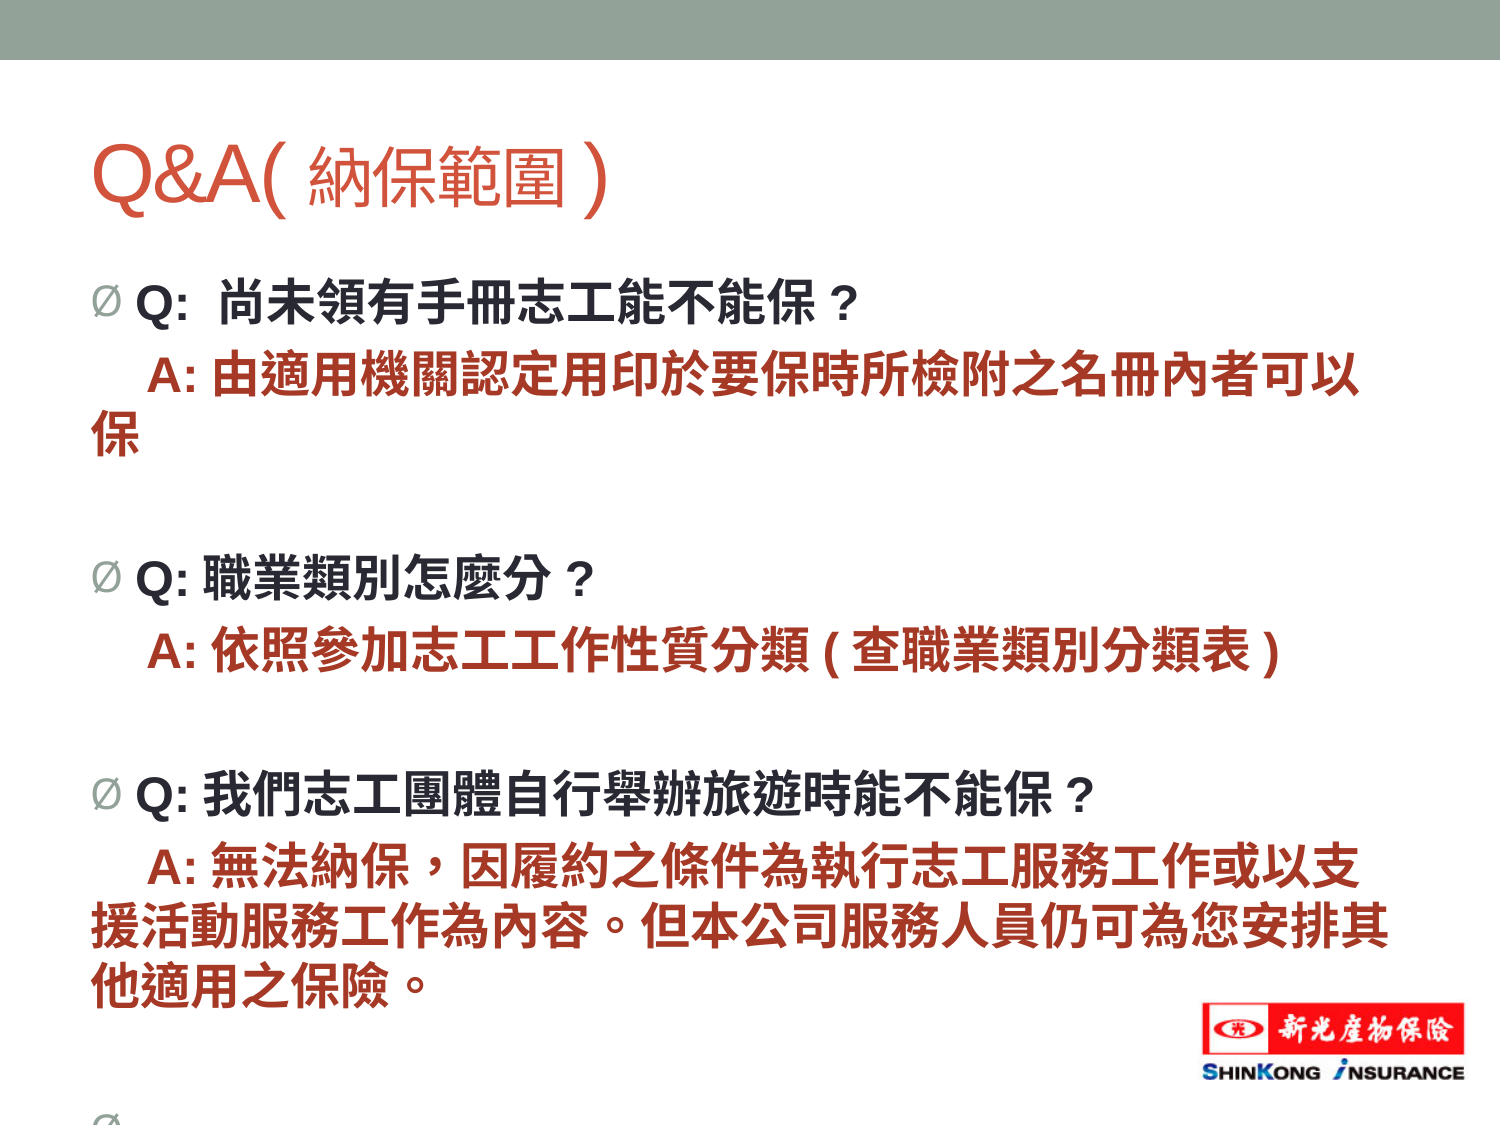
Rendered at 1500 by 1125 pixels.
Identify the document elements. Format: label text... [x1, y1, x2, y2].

title Q&A(納保範圍) [75, 87, 1426, 251]
text_box Q: 尚未領有手冊志工能不能保? A:由適用機關認定用印於要保時所檢附之名冊內者可以保 Q:職業類別怎麼分? A:依照參加志工工作性質分類(查職業類別分類表) Q:我們志工團體自行舉辦旅遊時能不能保? A:無法納保，因履約之條件為執行志工服務工作或以支援活動服務工作為內容。但本公司服務人員仍可為您安排其他適用之保險。 [75, 262, 1426, 1063]
